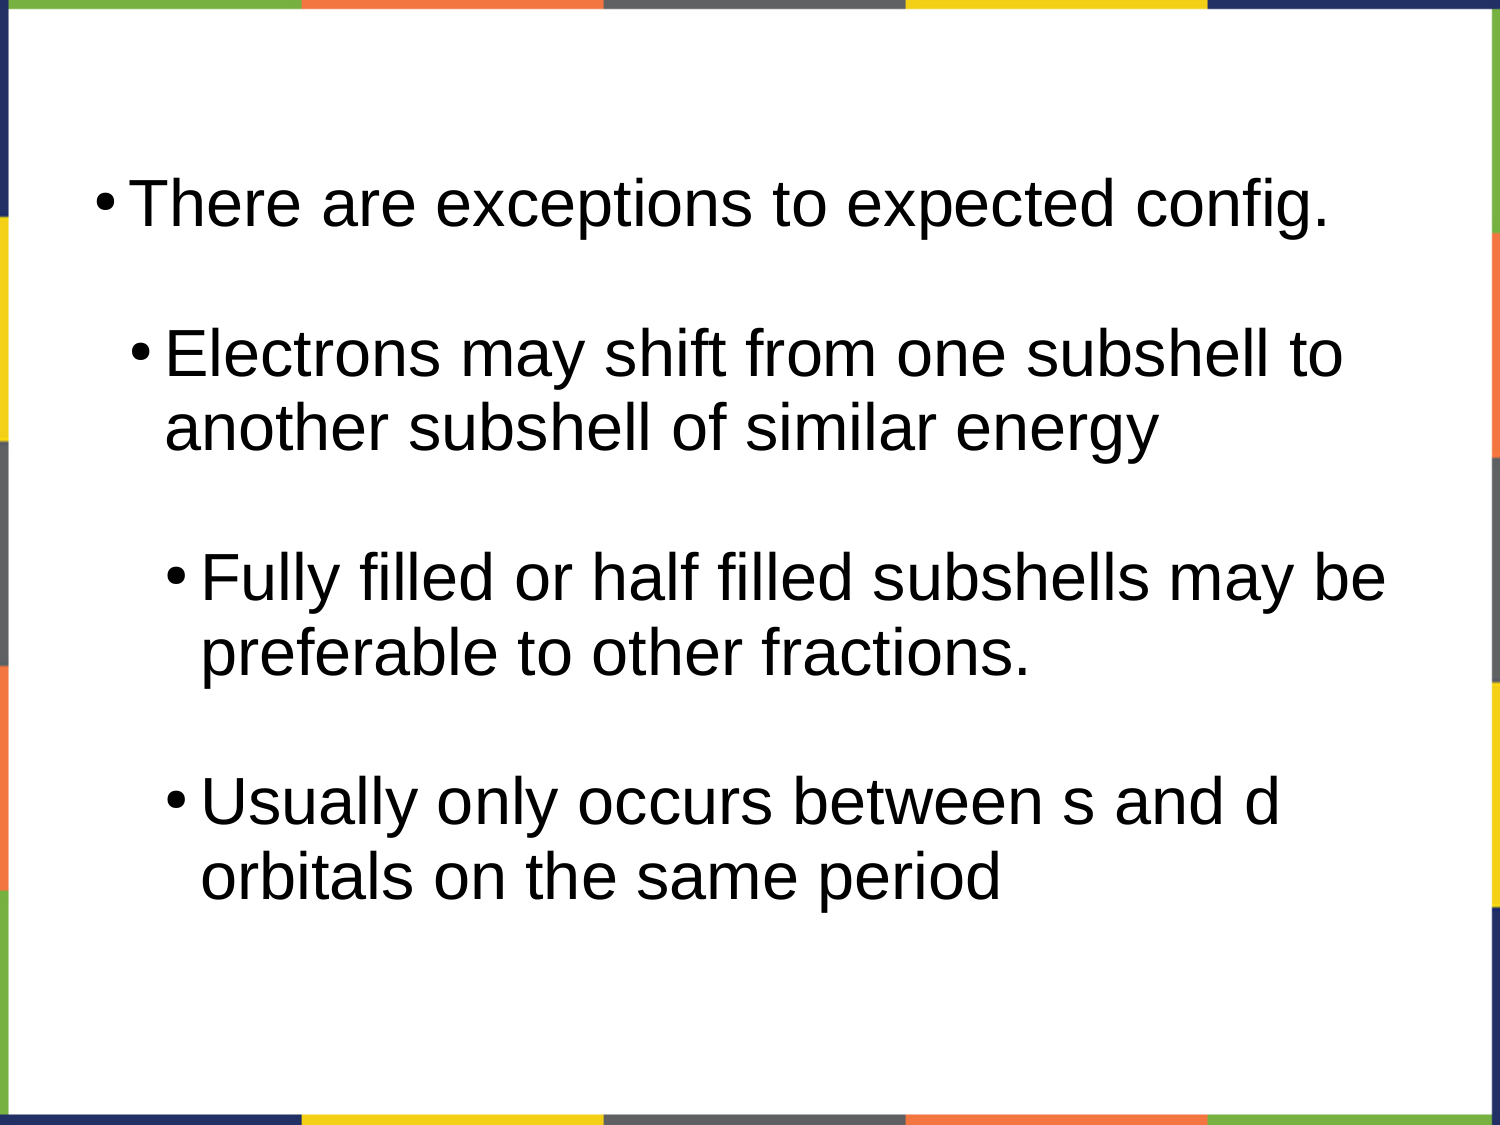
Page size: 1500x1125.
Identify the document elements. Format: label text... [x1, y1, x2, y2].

picture [0, 0, 1500, 1125]
text_box There are exceptions to expected config. Electrons may shift from one subshell to another subshell of similar energy Fully filled or half filled subshells may be preferable to other fractions. Usually only occurs between s and d orbitals on the same period [22, 91, 1426, 914]
